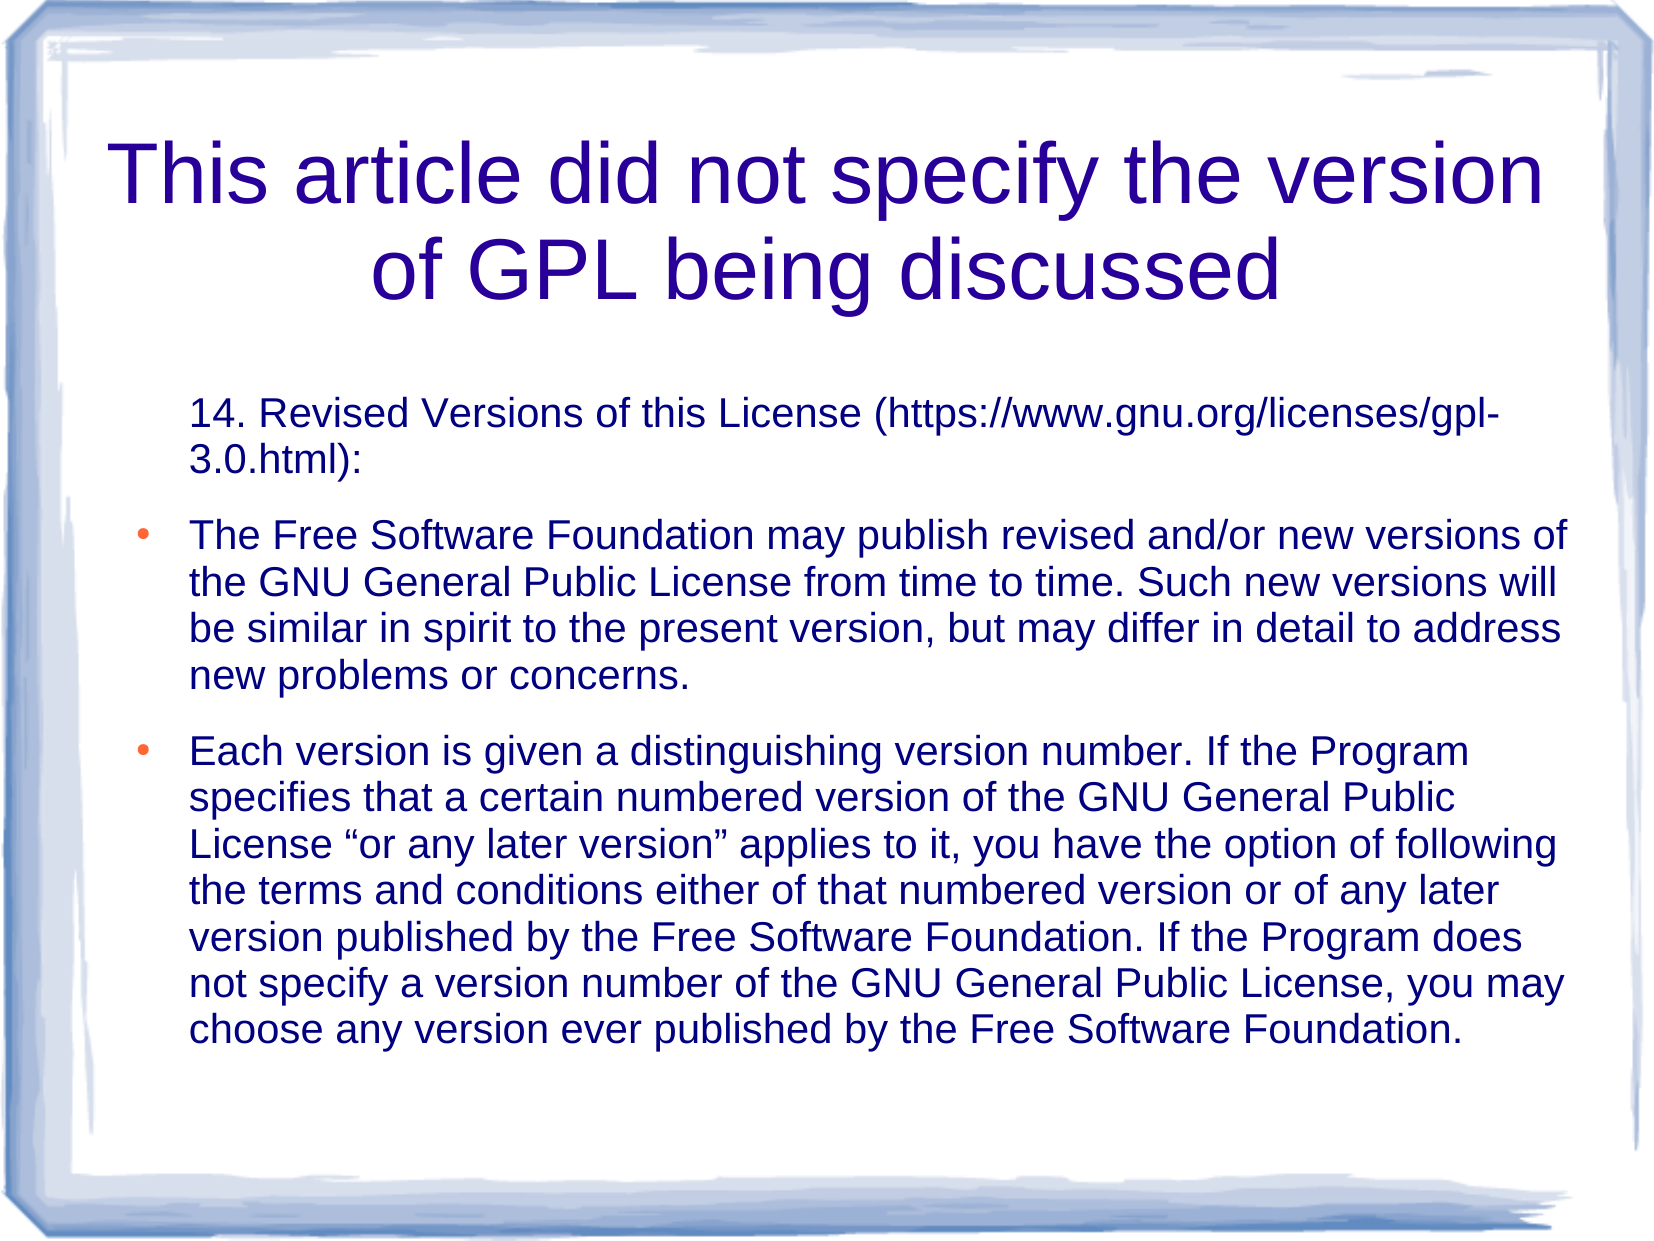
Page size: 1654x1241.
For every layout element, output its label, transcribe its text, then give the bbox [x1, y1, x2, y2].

title This article did not specify the version of GPL being discussed [82, 118, 1571, 326]
list 14. Revised Versions of this License (https://www.gnu.org/licenses/gpl-3.0.html): The Free Software Foundation may publish revised and/or new versions of the GNU General Public License from time to time. Such new versions will be similar in spirit to the present version, but may differ in detail to address new problems or concerns. Each version is given a distinguishing version number. If the Program specifies that a certain numbered version of the GNU General Public License “or any later version” applies to it, you have the option of following the terms and conditions either of that numbered version or of any later version published by the Free Software Foundation. If the Program does not specify a version number of the GNU General Public License, you may choose any version ever published by the Free Software Foundation. [118, 389, 1571, 1069]
picture [0, 0, 1654, 1241]
